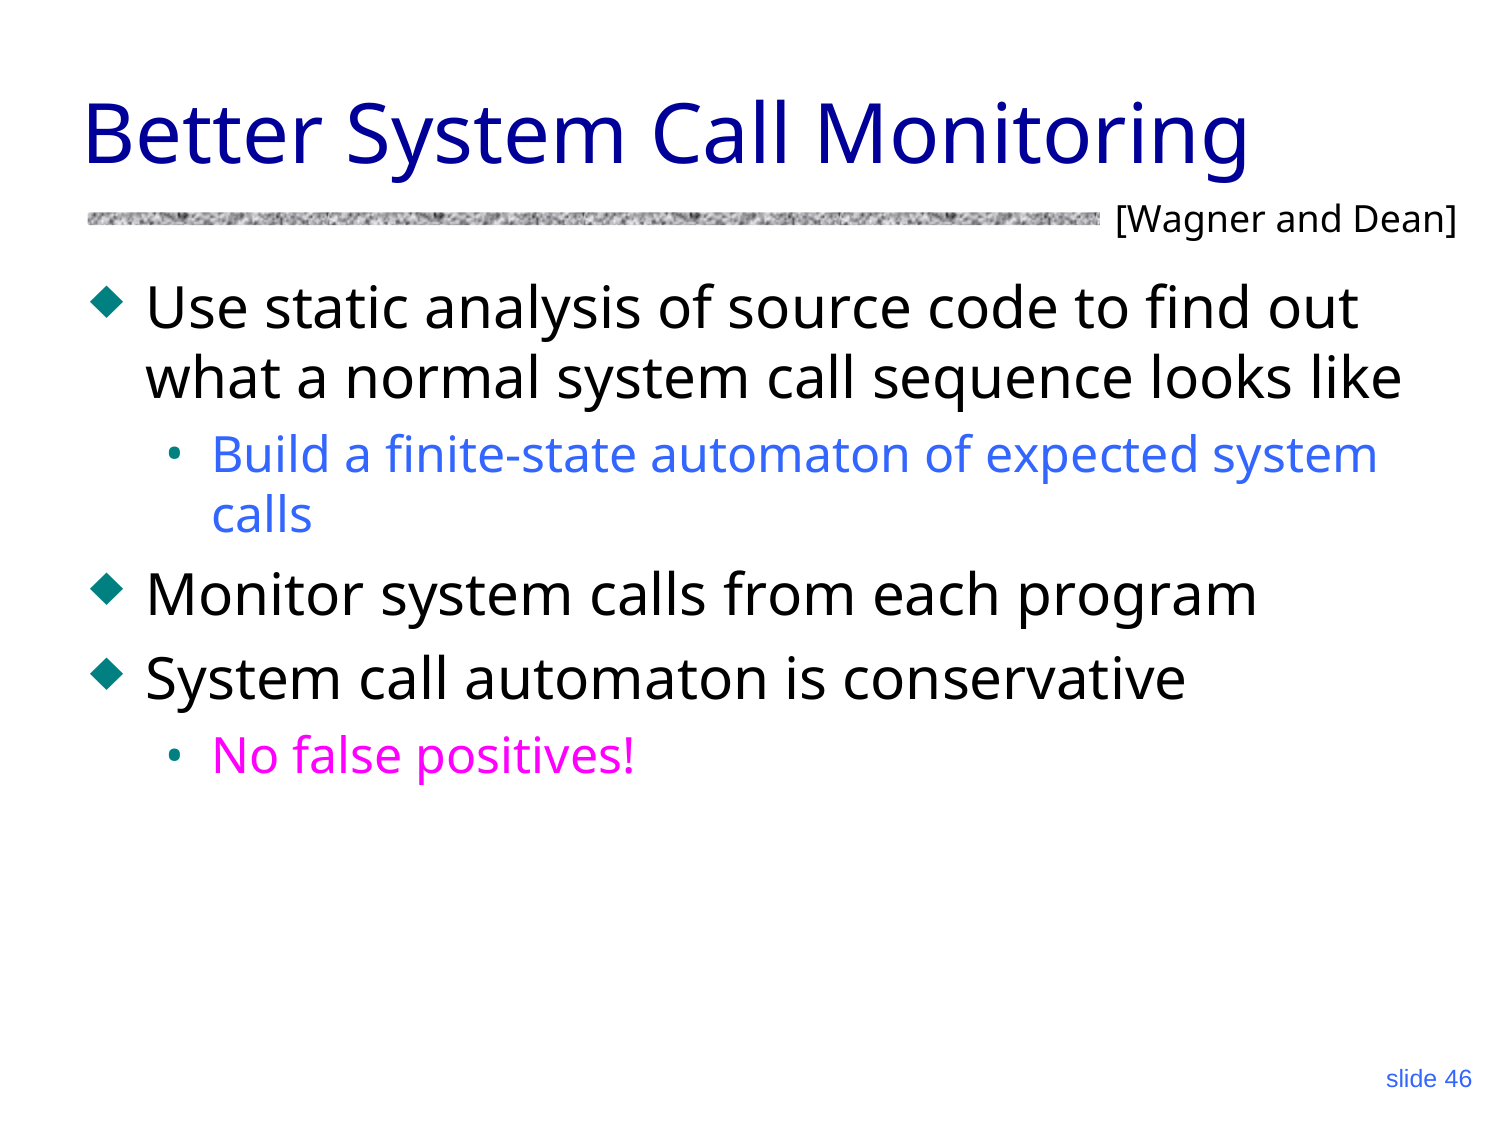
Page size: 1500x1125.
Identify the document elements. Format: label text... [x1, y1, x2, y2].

text_box [Wagner and Dean] [1100, 187, 1473, 248]
picture [87, 212, 1100, 226]
text_box Use static analysis of source code to find out what a normal system call sequence looks like Build a finite-state automaton of expected system calls Monitor system calls from each program System call automaton is conservative No false positives! [75, 262, 1459, 994]
text_box Better System Call Monitoring [66, 37, 1463, 188]
text_box slide <number> [1174, 1025, 1488, 1101]
